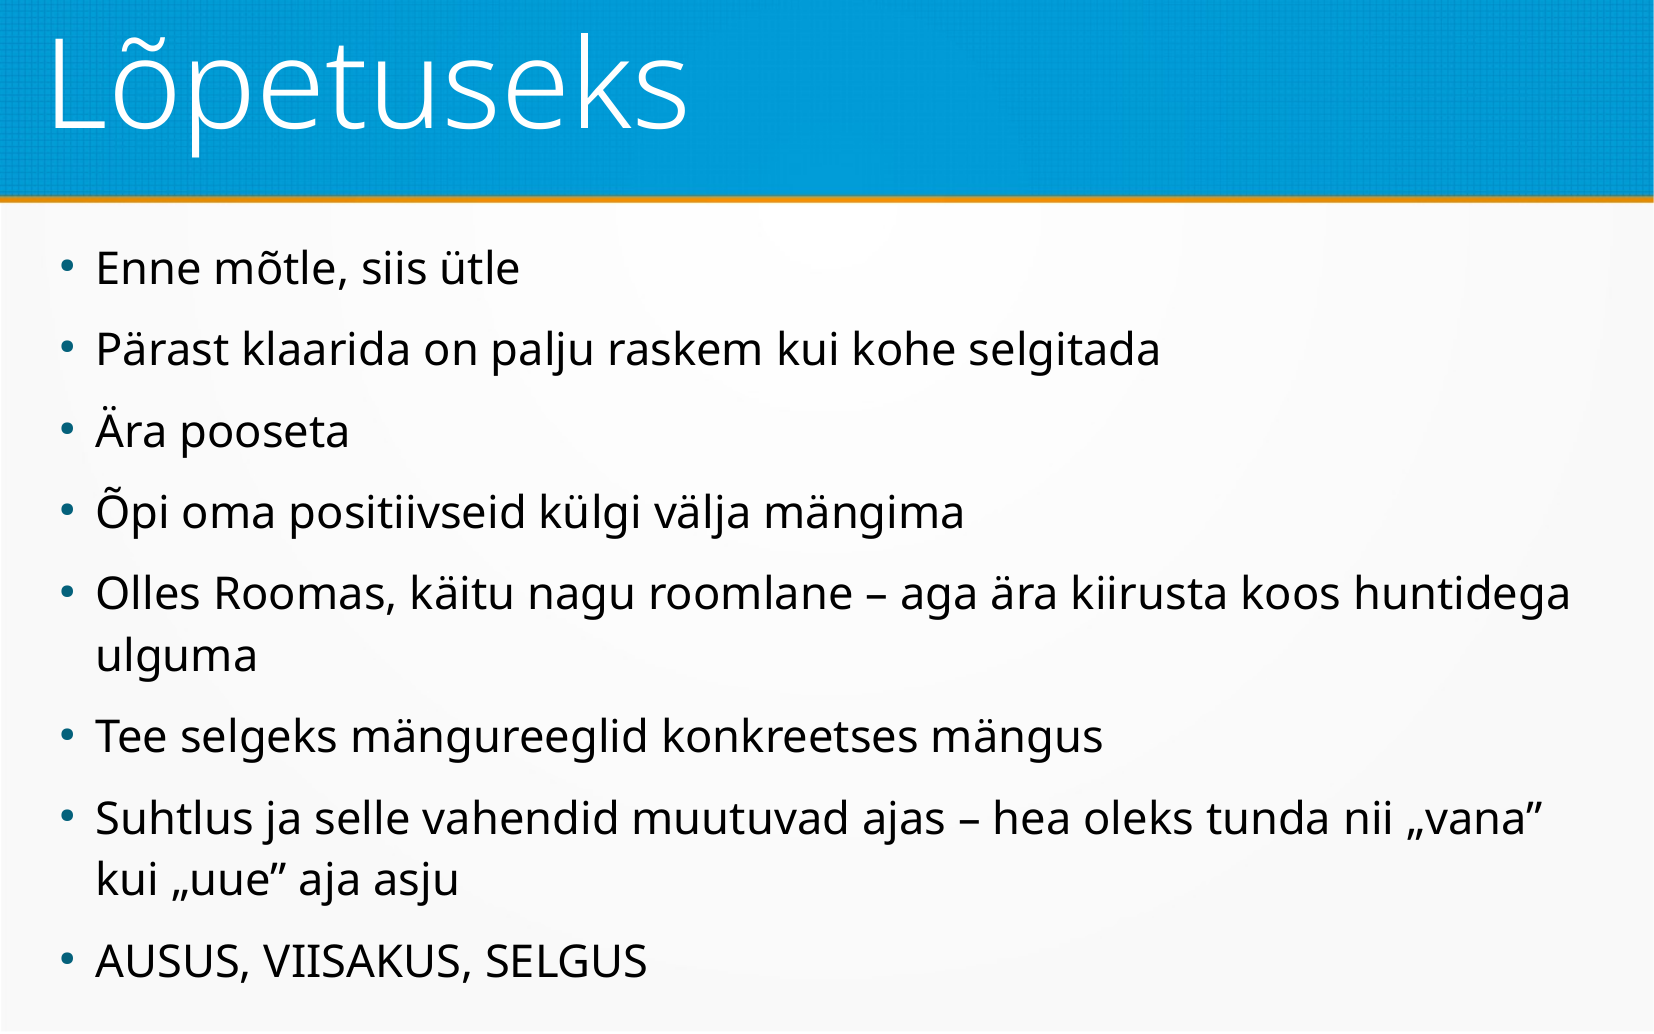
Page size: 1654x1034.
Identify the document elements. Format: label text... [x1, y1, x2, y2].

picture [0, 195, 1654, 1034]
title Lõpetuseks [43, 0, 1619, 166]
list Enne mõtle, siis ütle Pärast klaarida on palju raskem kui kohe selgitada Ära pooseta Õpi oma positiivseid külgi välja mängima Olles Roomas, käitu nagu roomlane – aga ära kiirusta koos huntidega ulguma Tee selgeks mängureeglid konkreetses mängus Suhtlus ja selle vahendid muutuvad ajas – hea oleks tunda nii „vana” kui „uue” aja asju AUSUS, VIISAKUS, SELGUS [47, 236, 1607, 1002]
